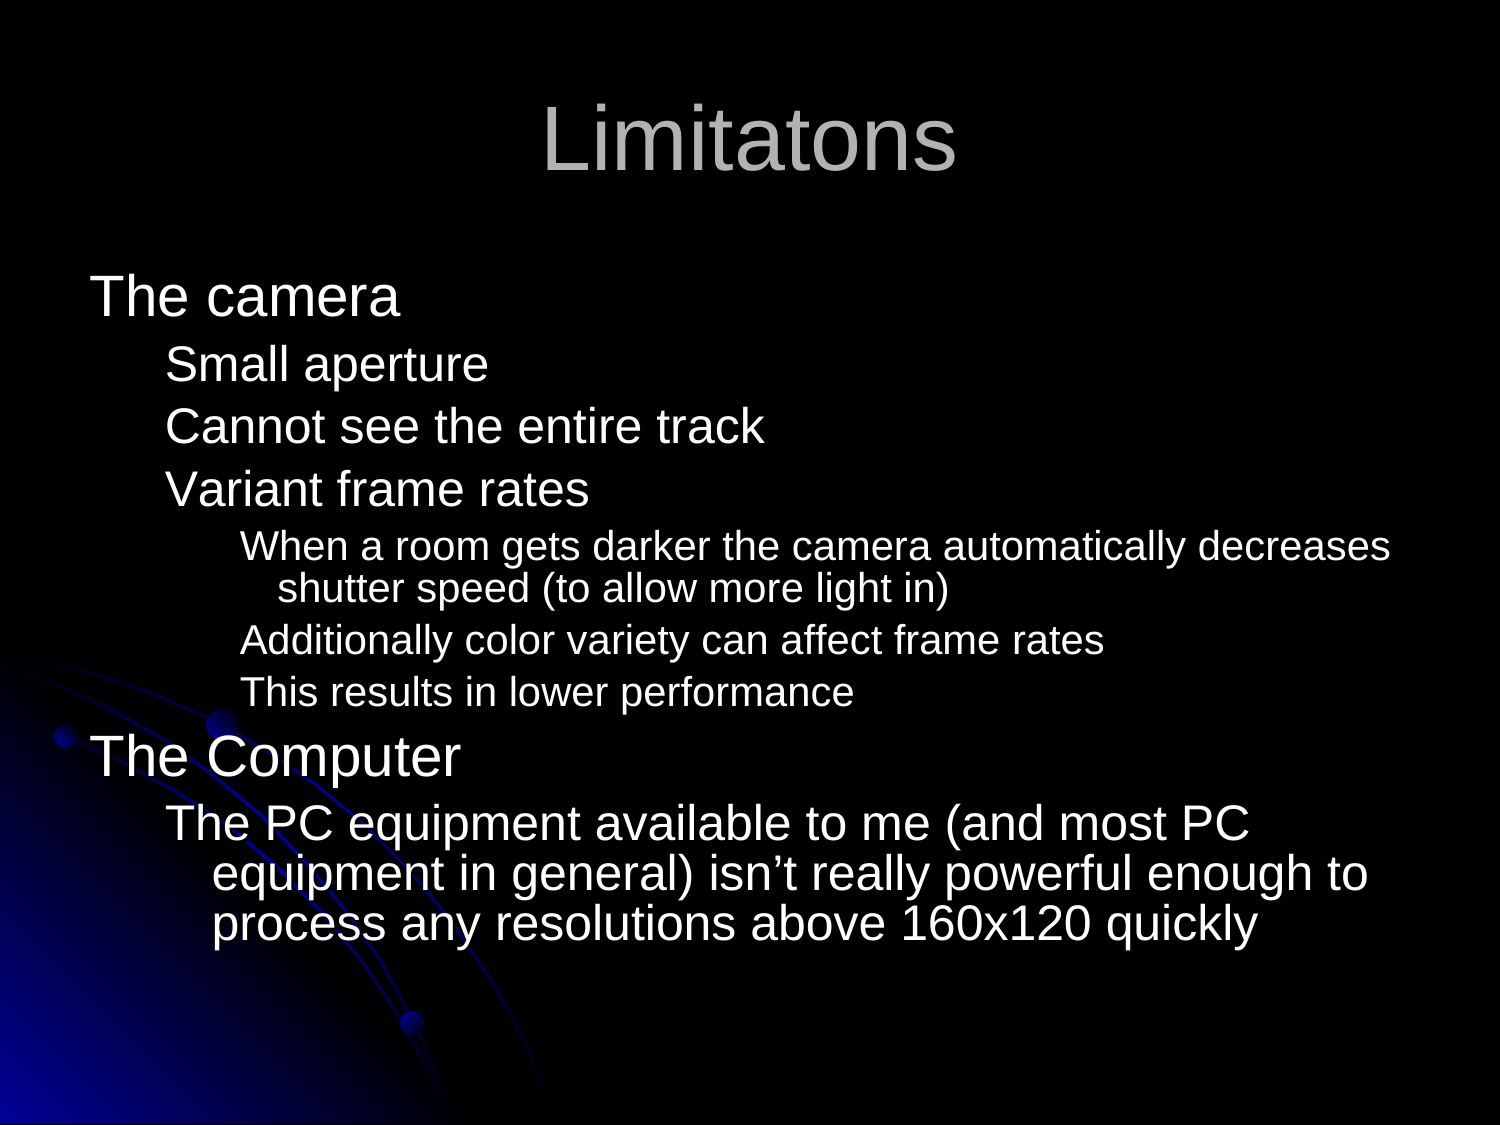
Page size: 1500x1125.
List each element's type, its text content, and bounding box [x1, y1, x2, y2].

list The camera Small aperture Cannot see the entire track Variant frame rates When a room gets darker the camera automatically decreases shutter speed (to allow more light in) Additionally color variety can affect frame rates This results in lower performance The Computer The PC equipment available to me (and most PC equipment in general) isn’t really powerful enough to process any resolutions above 160x120 quickly [75, 262, 1426, 1006]
title Limitatons [75, 45, 1426, 233]
